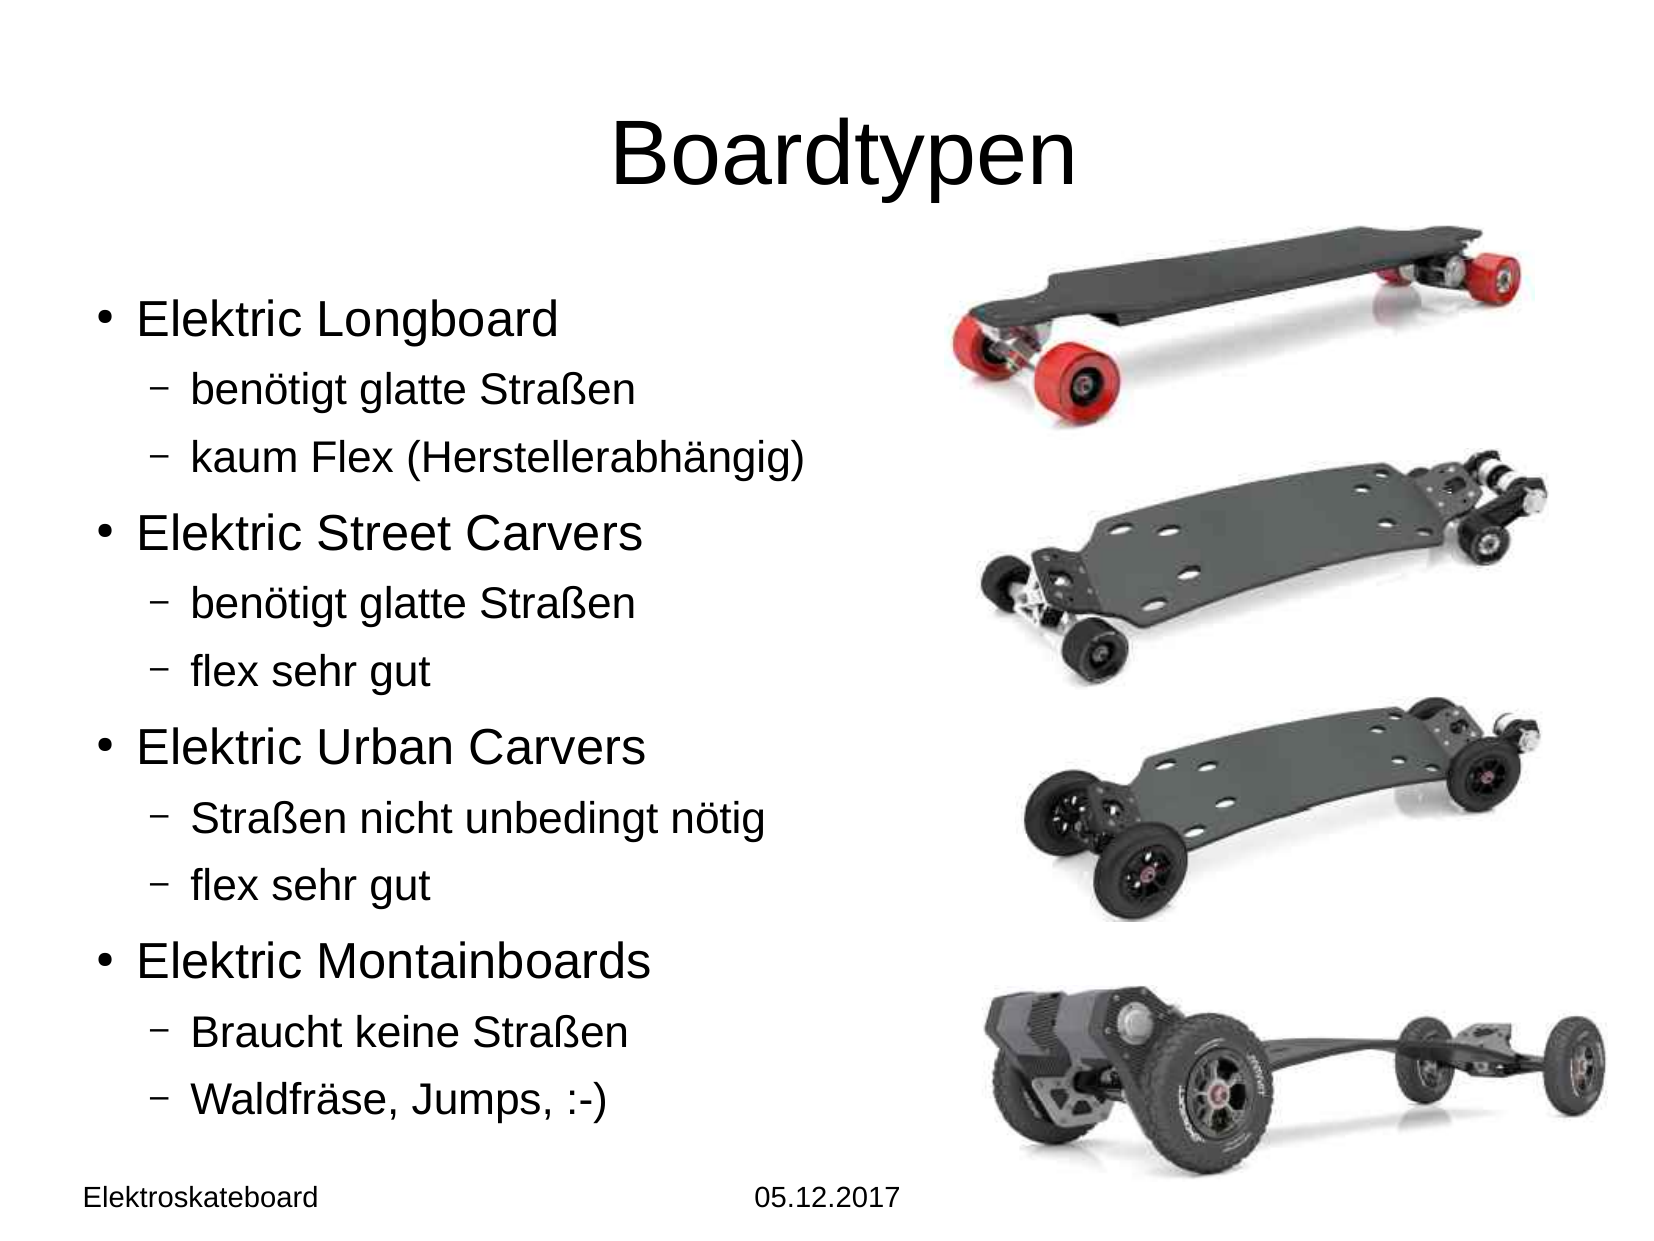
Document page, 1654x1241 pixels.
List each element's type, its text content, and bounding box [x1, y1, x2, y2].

picture [944, 200, 1535, 440]
title Boardtypen [82, 49, 1571, 257]
list Elektric Longboard benötigt glatte Straßen kaum Flex (Herstellerabhängig) Elektric Street Carvers benötigt glatte Straßen flex sehr gut Elektric Urban Carvers Straßen nicht unbedingt nötig flex sehr gut Elektric Montainboards Braucht keine Straßen Waldfräse, Jumps, :-) [82, 290, 1571, 1134]
picture [975, 448, 1549, 690]
picture [980, 985, 1608, 1182]
picture [1015, 696, 1549, 922]
